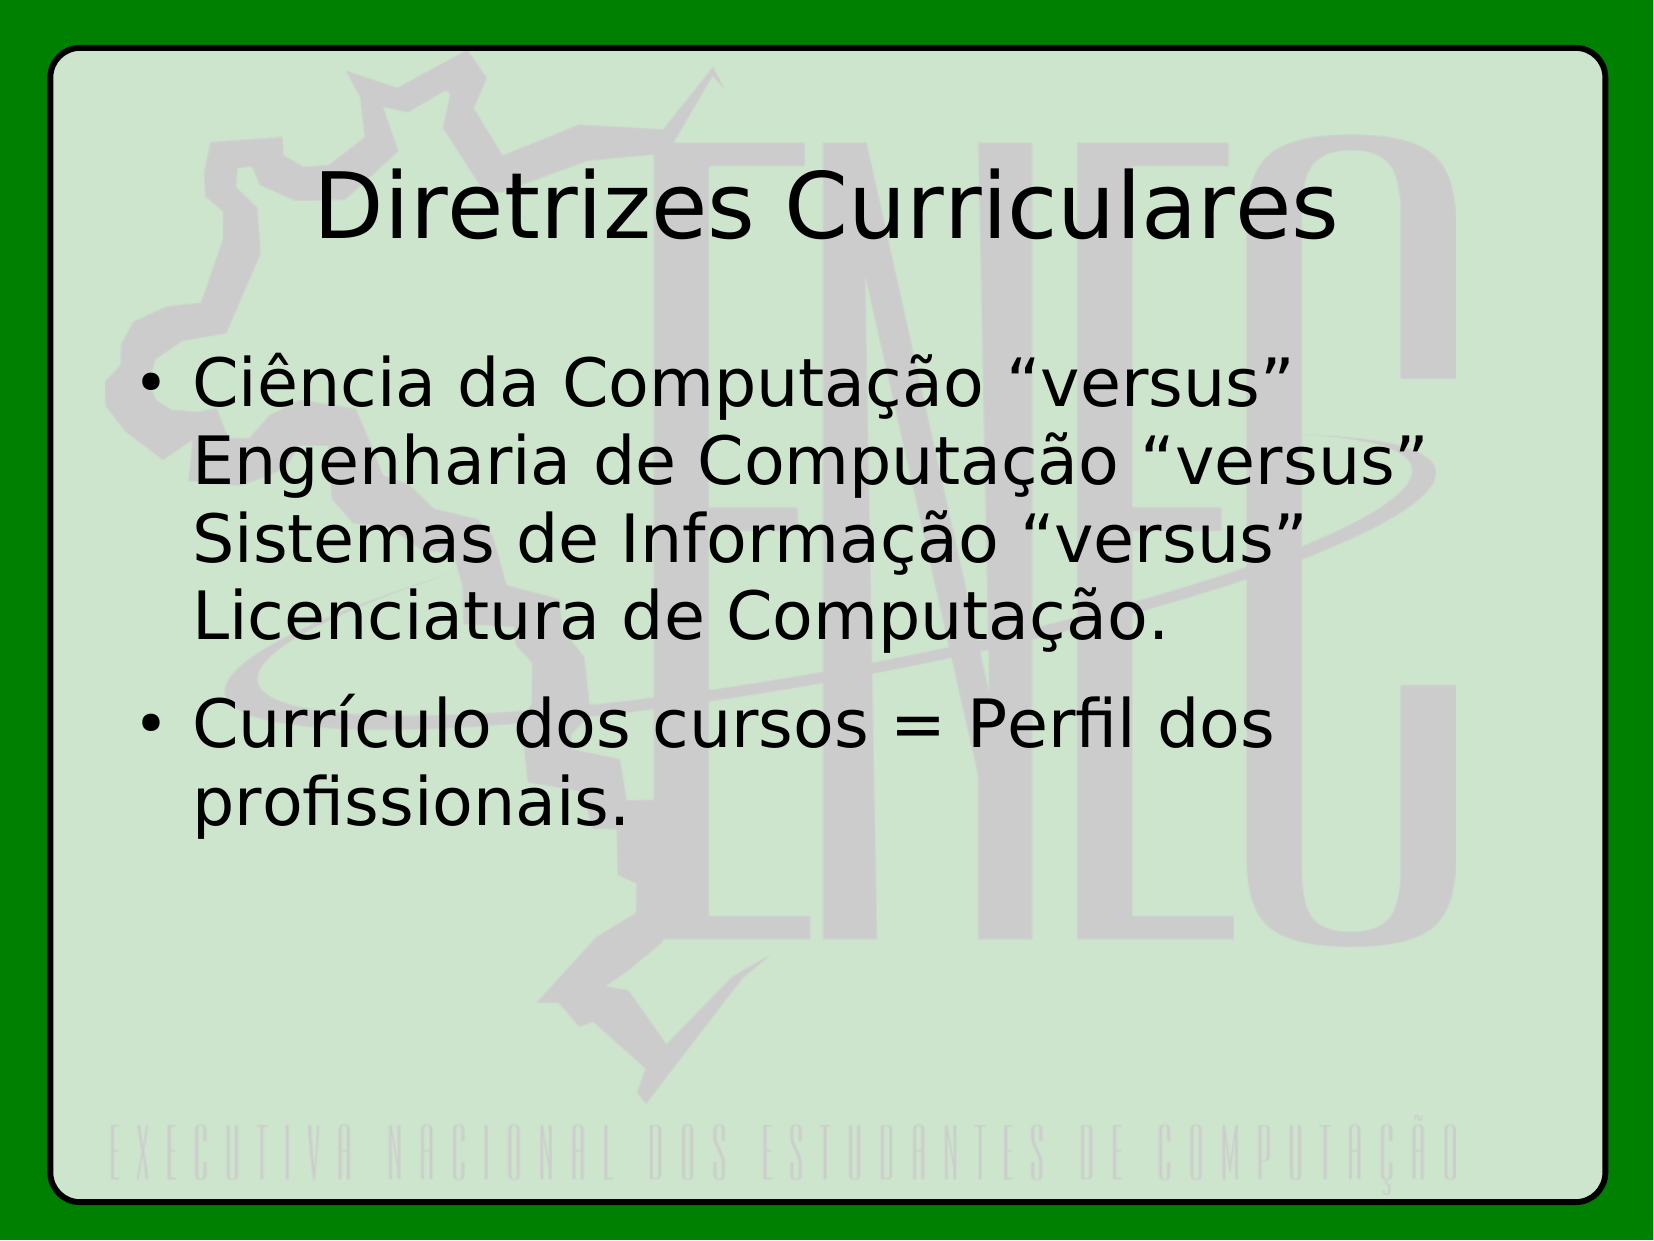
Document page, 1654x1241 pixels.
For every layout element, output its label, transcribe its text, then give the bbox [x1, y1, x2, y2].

list Ciência da Computação “versus” Engenharia de Computação “versus” Sistemas de Informação “versus” Licenciatura de Computação. Currículo dos cursos = Perfil dos profissionais. [121, 344, 1534, 1127]
title Diretrizes Curriculares [121, 102, 1534, 310]
